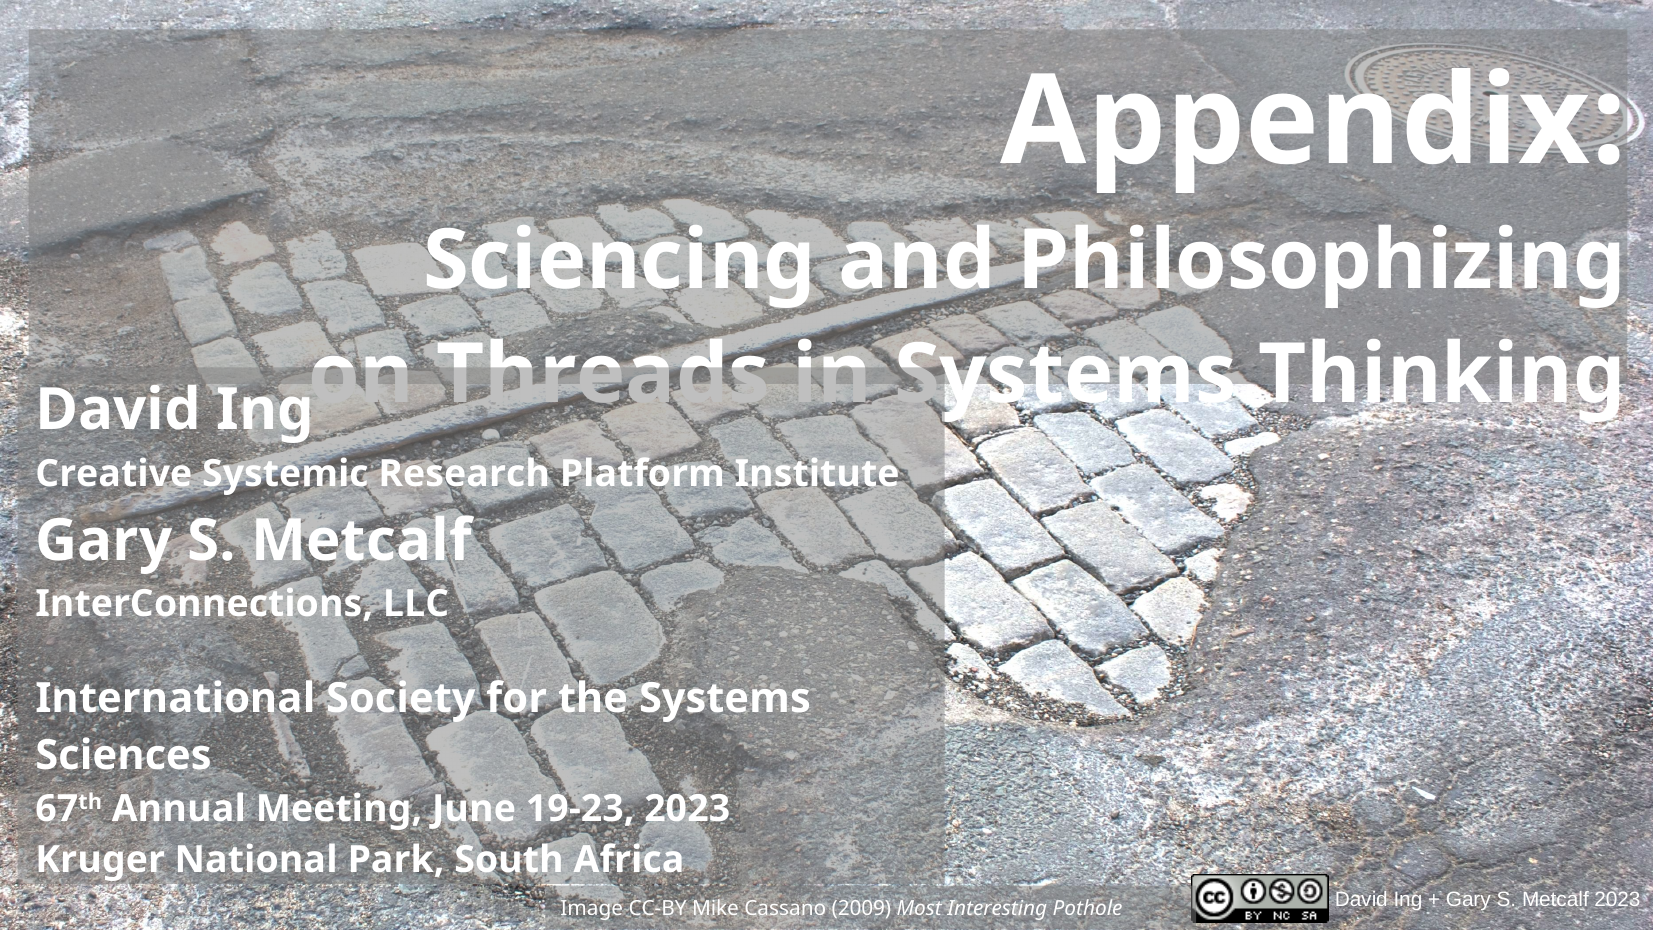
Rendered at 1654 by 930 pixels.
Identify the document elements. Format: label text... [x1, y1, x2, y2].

list David Ing Creative Systemic Research Platform Institute Gary S. Metcalf InterConnections, LLC International Society for the Systems Sciences 67th Annual Meeting, June 19-23, 2023 Kruger National Park, South Africa [17, 472, 945, 884]
text_box Image CC-BY Mike Cassano (2009) Most Interesting Pothole [545, 885, 1197, 930]
text_box David Ing + Gary S. Metcalf 2023 [1329, 880, 1653, 920]
title Appendix: Sciencing and Philosophizing on Threads in Systems Thinking [28, 29, 1628, 384]
picture [0, 0, 1653, 930]
